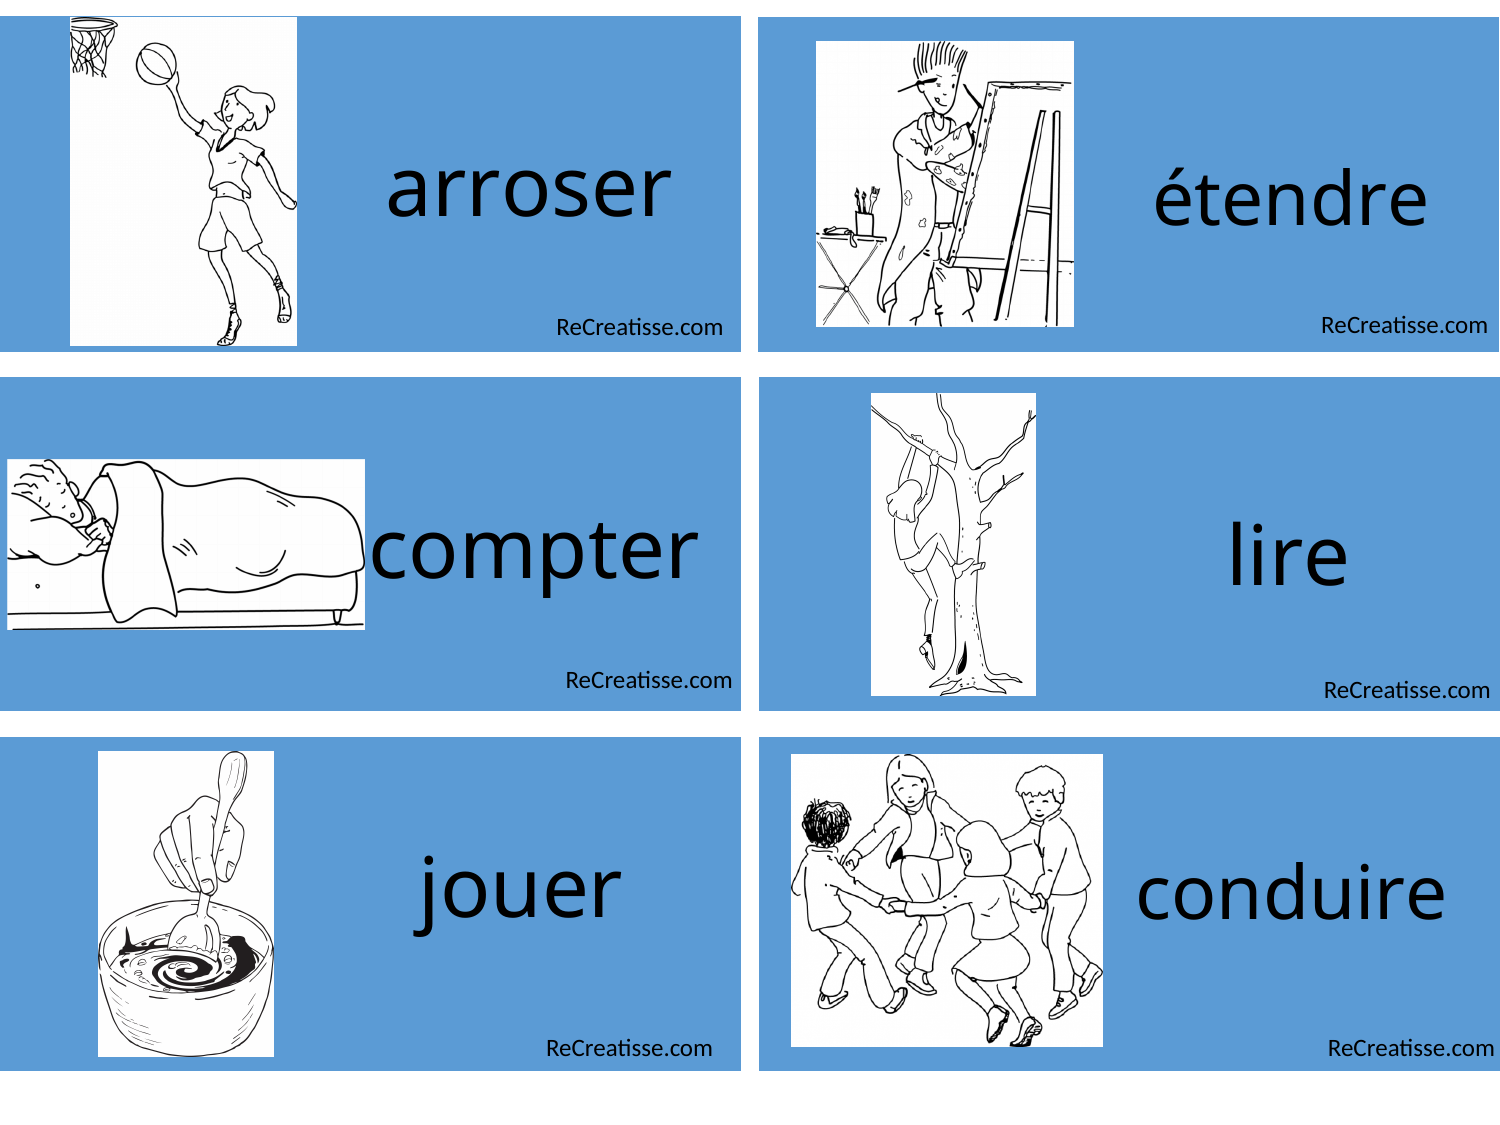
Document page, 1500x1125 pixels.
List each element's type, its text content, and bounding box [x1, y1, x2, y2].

text_box arroser [371, 126, 688, 241]
table_header [371, 737, 741, 1071]
table_header [0, 16, 371, 352]
table_header [1129, 737, 1500, 1071]
picture [98, 751, 274, 1057]
picture [7, 459, 365, 630]
table_header [1129, 17, 1499, 352]
text_box jouer [404, 827, 639, 942]
text_box étendre [1138, 143, 1445, 248]
table_header [0, 737, 371, 1071]
text_box ReCreatisse.com [541, 303, 739, 348]
table_header [371, 16, 741, 352]
picture [871, 393, 1036, 696]
text_box ReCreatisse.com [1309, 666, 1500, 711]
text_box ReCreatisse.com [531, 1024, 729, 1069]
text_box lire [1211, 495, 1366, 610]
table_header [0, 377, 371, 711]
text_box ReCreatisse.com [1313, 1024, 1500, 1069]
table_header [759, 377, 1129, 711]
table_header [758, 17, 1129, 352]
table_header [759, 737, 1129, 1071]
picture [816, 41, 1074, 327]
table_header [1129, 377, 1500, 711]
text_box conduire [1120, 837, 1463, 942]
text_box ReCreatisse.com [1306, 301, 1500, 346]
picture [70, 17, 297, 346]
text_box ReCreatisse.com [551, 656, 748, 701]
text_box compter [365, 488, 715, 603]
picture [791, 754, 1103, 1047]
table_header [371, 377, 741, 711]
